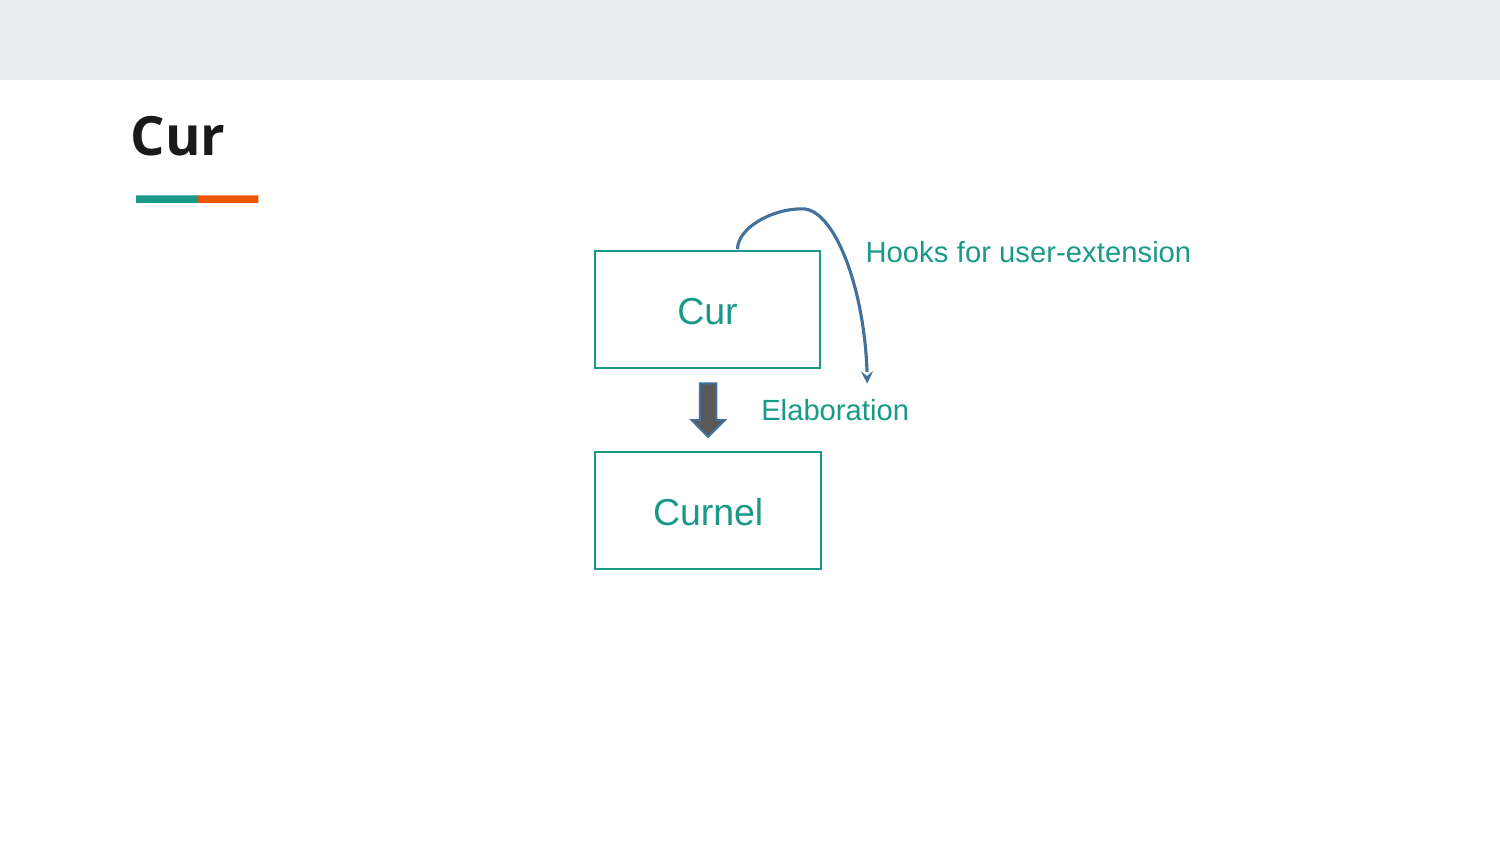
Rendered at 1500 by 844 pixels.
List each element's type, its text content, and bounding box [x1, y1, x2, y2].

text_box Elaboration [749, 385, 925, 433]
text_box Curnel [595, 451, 821, 569]
text_box [691, 383, 725, 437]
title Cur [119, 93, 1381, 182]
text_box Cur [594, 251, 821, 369]
text_box Hooks for user-extension [854, 227, 1232, 275]
